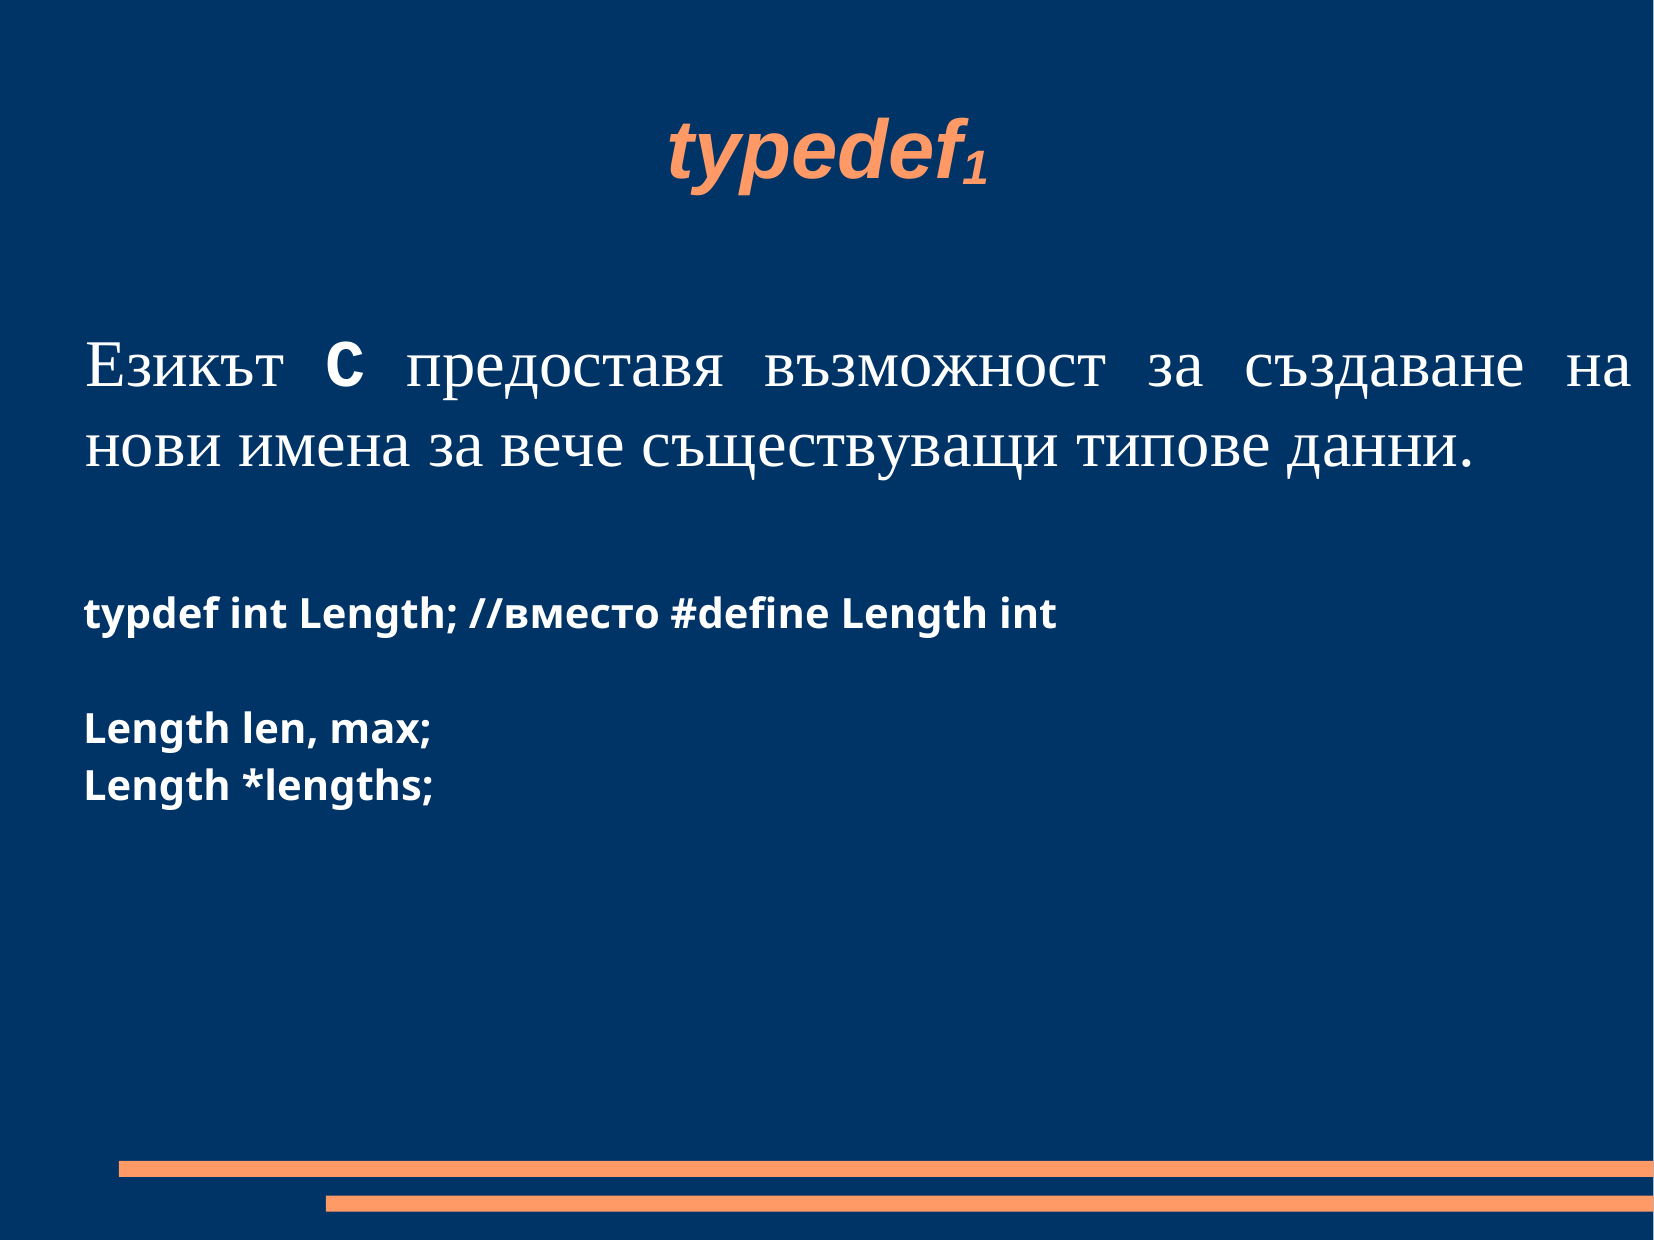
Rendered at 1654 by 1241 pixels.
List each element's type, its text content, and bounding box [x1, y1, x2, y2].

text_box typdef int Length; //вместо #define Length int Length len, max; Length *lengths; [68, 576, 1648, 782]
title typedef1 [121, 46, 1534, 254]
subtitle Езикът C предоставя възможност за създаване на нови имена за вече съществуващи типове данни. [85, 280, 1634, 528]
